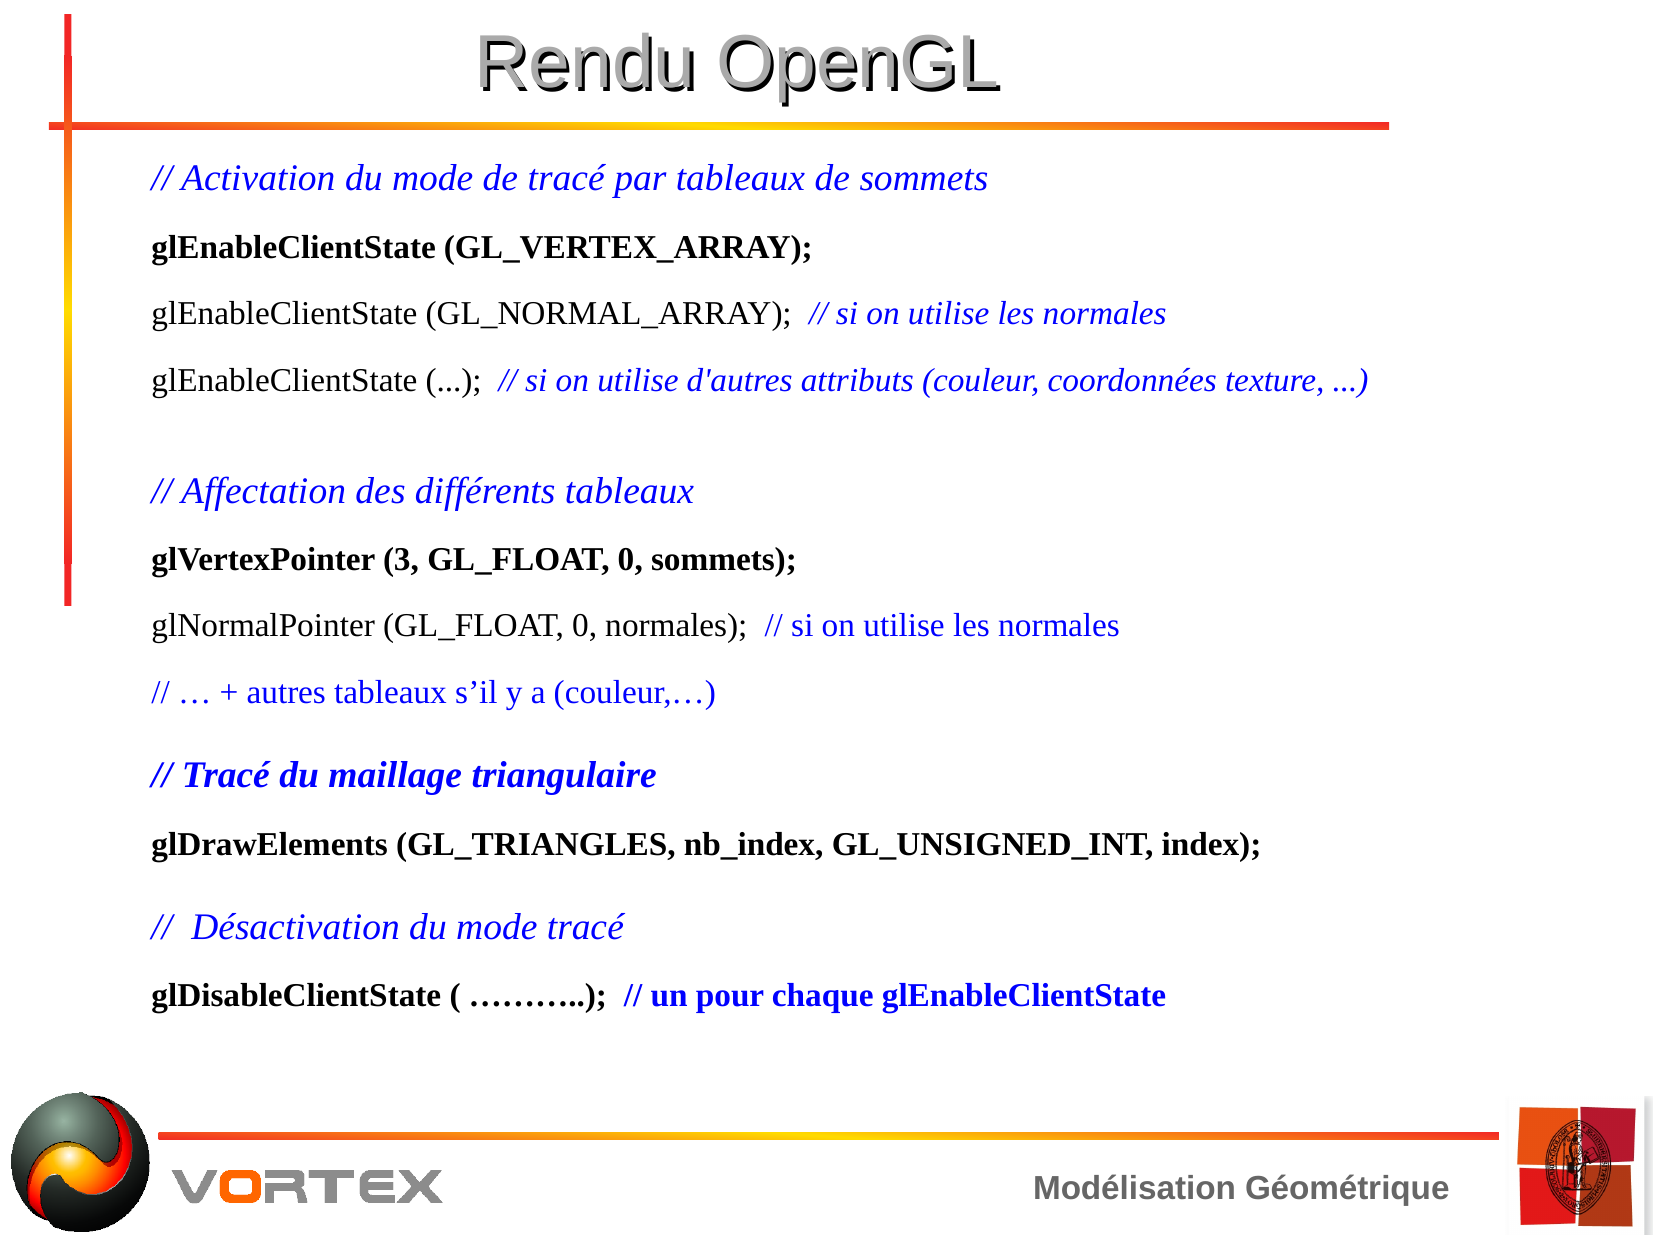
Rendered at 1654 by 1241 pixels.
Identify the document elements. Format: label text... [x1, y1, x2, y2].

list // Activation du mode de tracé par tableaux de sommets glEnableClientState (GL_VERTEX_ARRAY); glEnableClientState (GL_NORMAL_ARRAY); // si on utilise les normales glEnableClientState (...); // si on utilise d'autres attributs (couleur, coordonnées texture, ...) // Affectation des différents tableaux glVertexPointer (3, GL_FLOAT, 0, sommets); glNormalPointer (GL_FLOAT, 0, normales); // si on utilise les normales // … + autres tableaux s’il y a (couleur,…) // Tracé du maillage triangulaire glDrawElements (GL_TRIANGLES, nb_index, GL_UNSIGNED_INT, index); // Désactivation du mode tracé glDisableClientState ( ………..); // un pour chaque glEnableClientState [151, 157, 1645, 1101]
picture [11, 1092, 443, 1232]
title Rendu OpenGL [82, 4, 1392, 120]
picture [1505, 1096, 1653, 1235]
